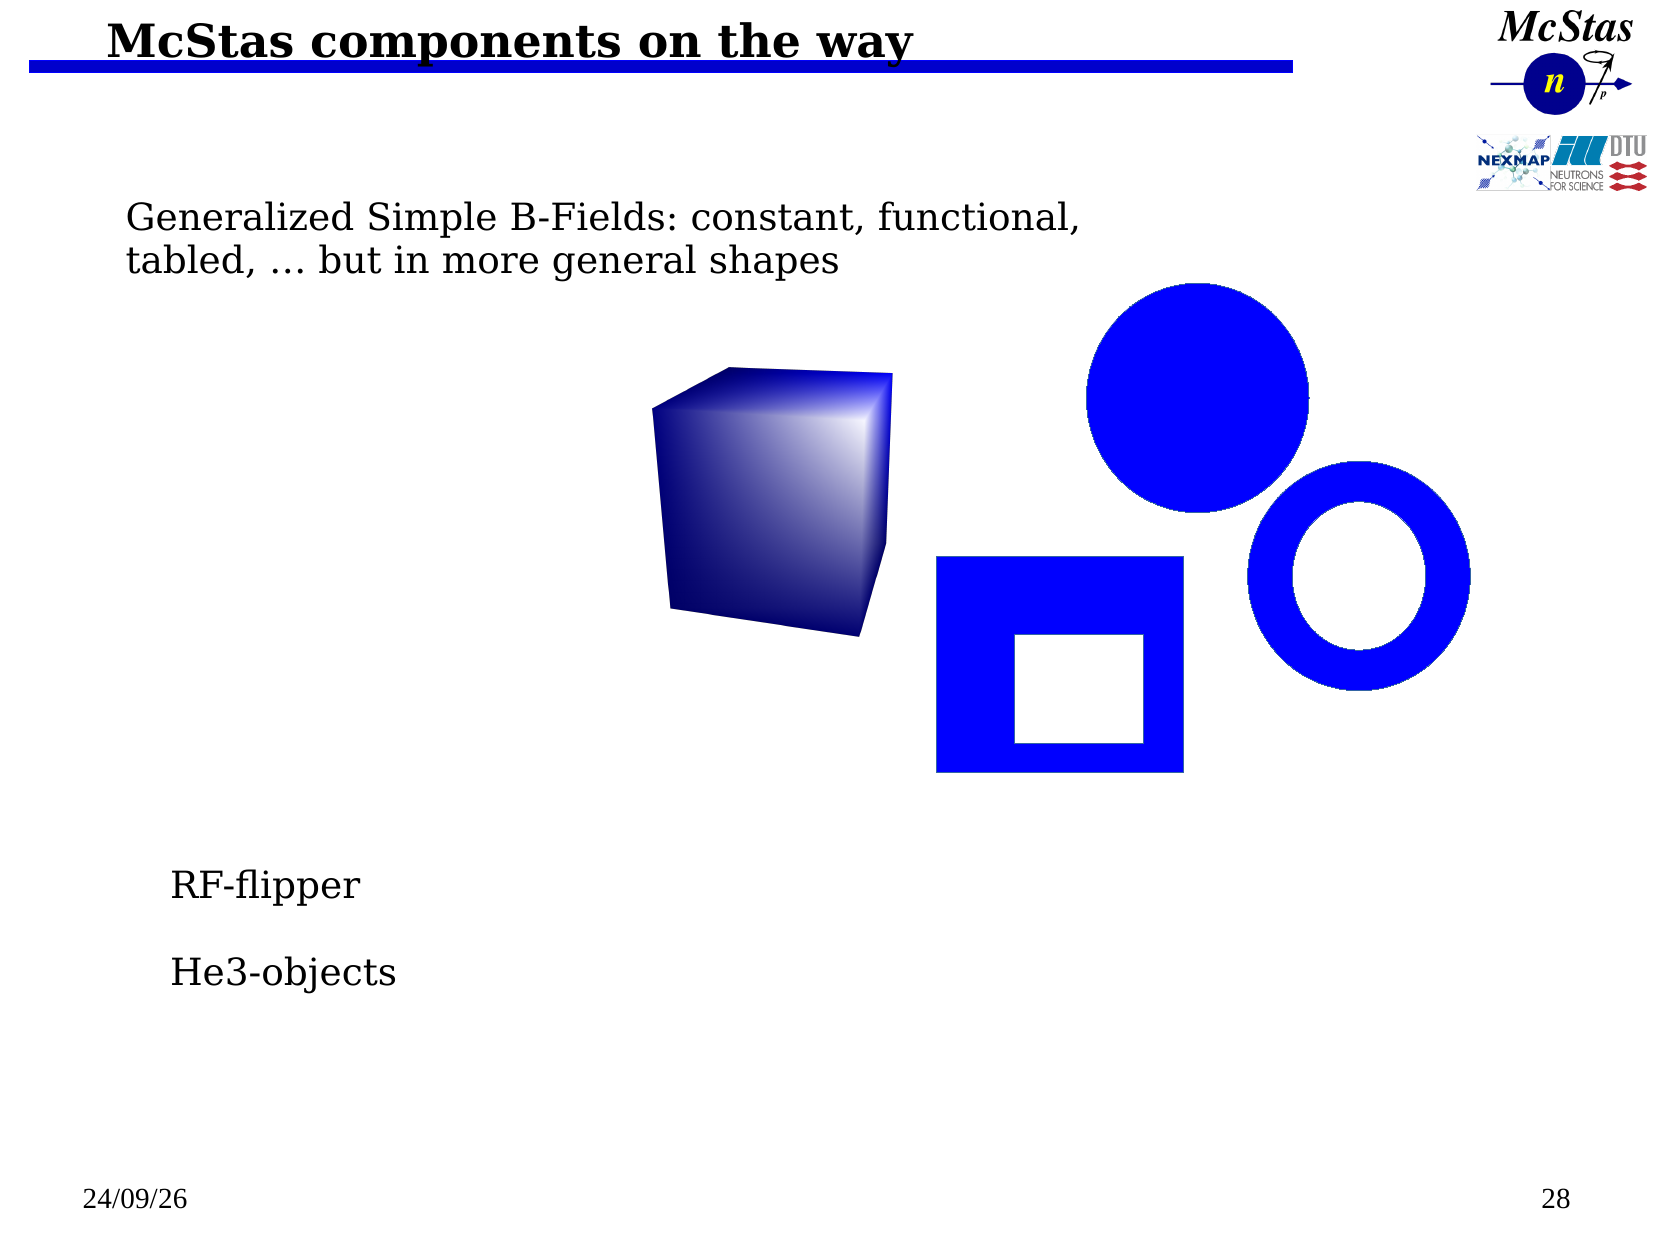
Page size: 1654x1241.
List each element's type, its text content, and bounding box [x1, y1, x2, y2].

picture [1476, 10, 1647, 191]
text_box RF-flipper He3-objects [155, 856, 639, 1003]
text_box Generalized Simple B-Fields: constant, functional, tabled, … but in more general shapes [110, 188, 1185, 334]
text_box [1086, 283, 1310, 513]
title McStas components on the way [106, 11, 1489, 71]
text_box [1247, 461, 1471, 691]
text_box [936, 556, 1184, 773]
